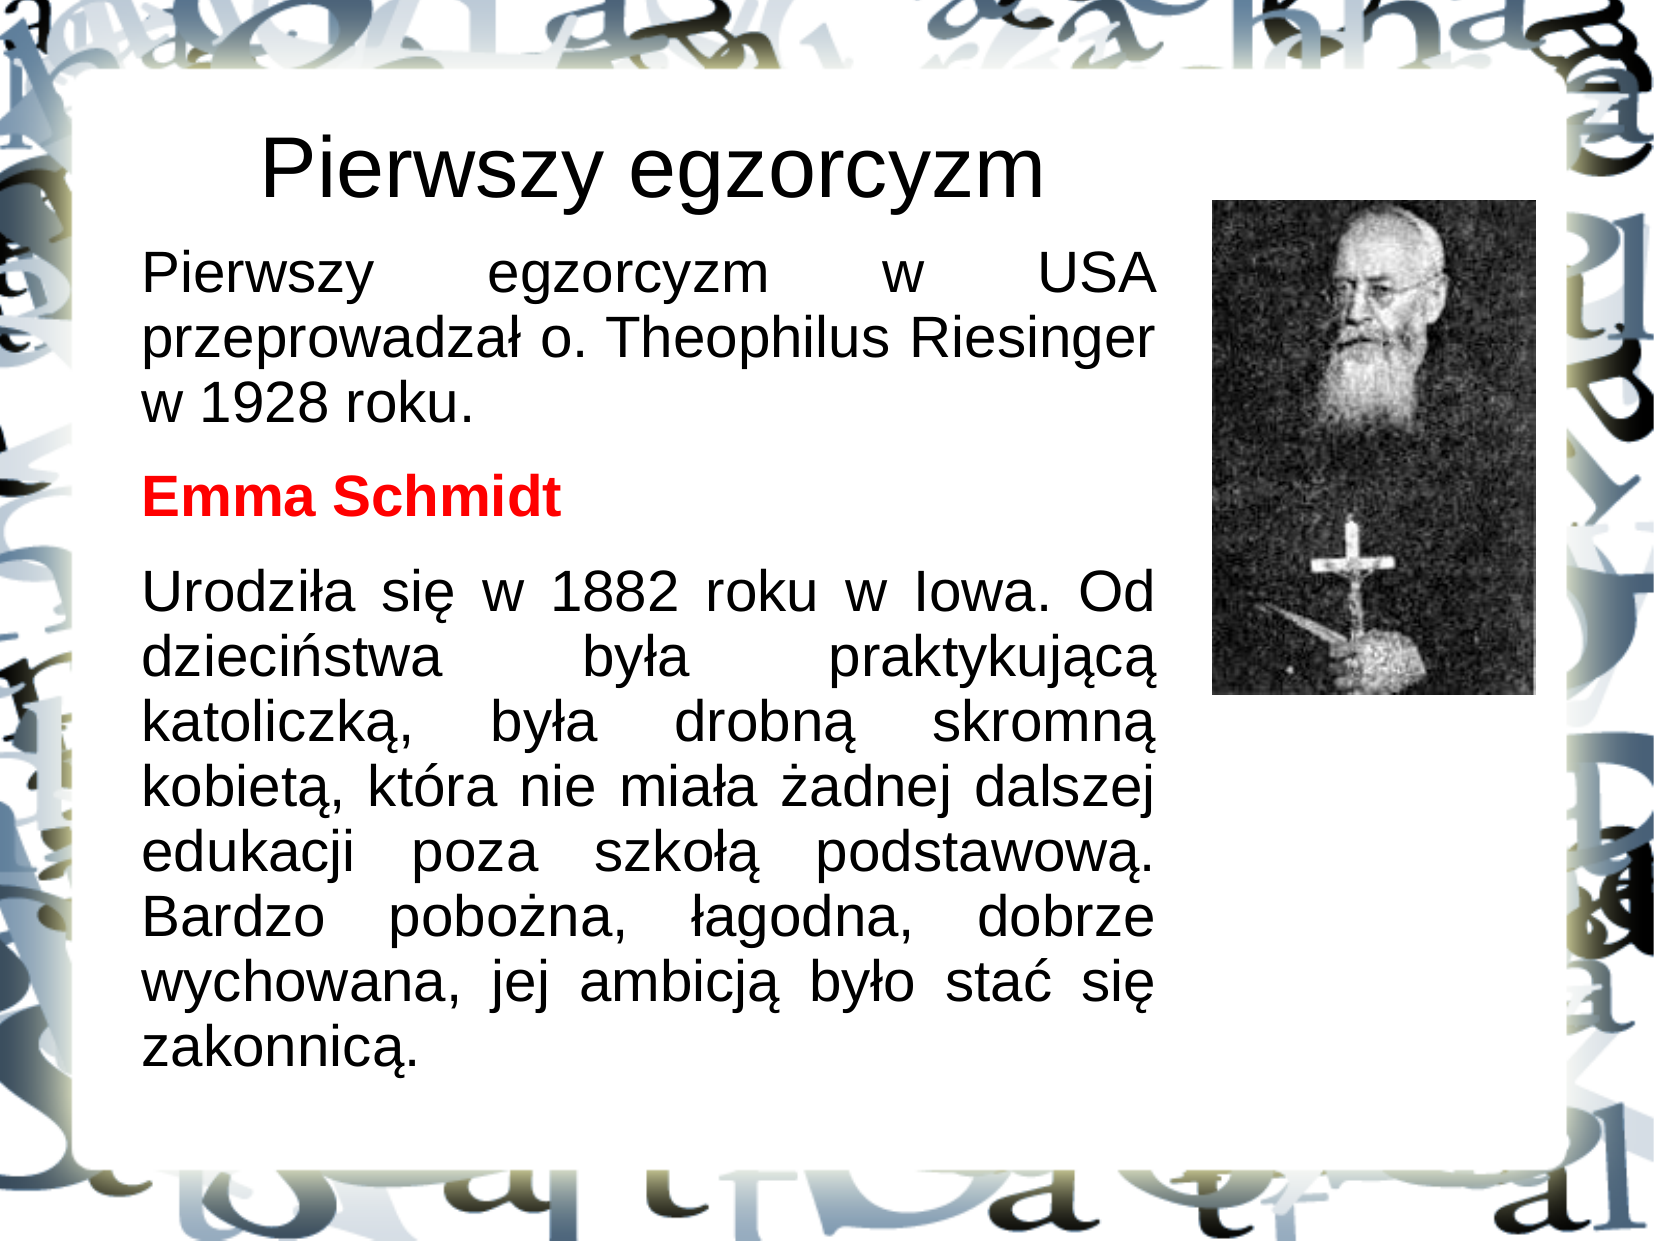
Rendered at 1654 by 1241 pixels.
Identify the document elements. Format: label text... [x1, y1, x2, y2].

list Pierwszy egzorcyzm w USA przeprowadzał o. Theophilus Riesinger w 1928 roku. Emma Schmidt Urodziła się w 1882 roku w Iowa. Od dzieciństwa była praktykującą katoliczką, była drobną skromną kobietą, która nie miała żadnej dalszej edukacji poza szkołą podstawową. Bardzo pobożna, łagodna, dobrze wychowana, jej ambicją było stać się zakonnicą. [70, 239, 1158, 1182]
picture [0, 0, 1654, 1241]
title Pierwszy egzorcyzm [259, 64, 1075, 239]
